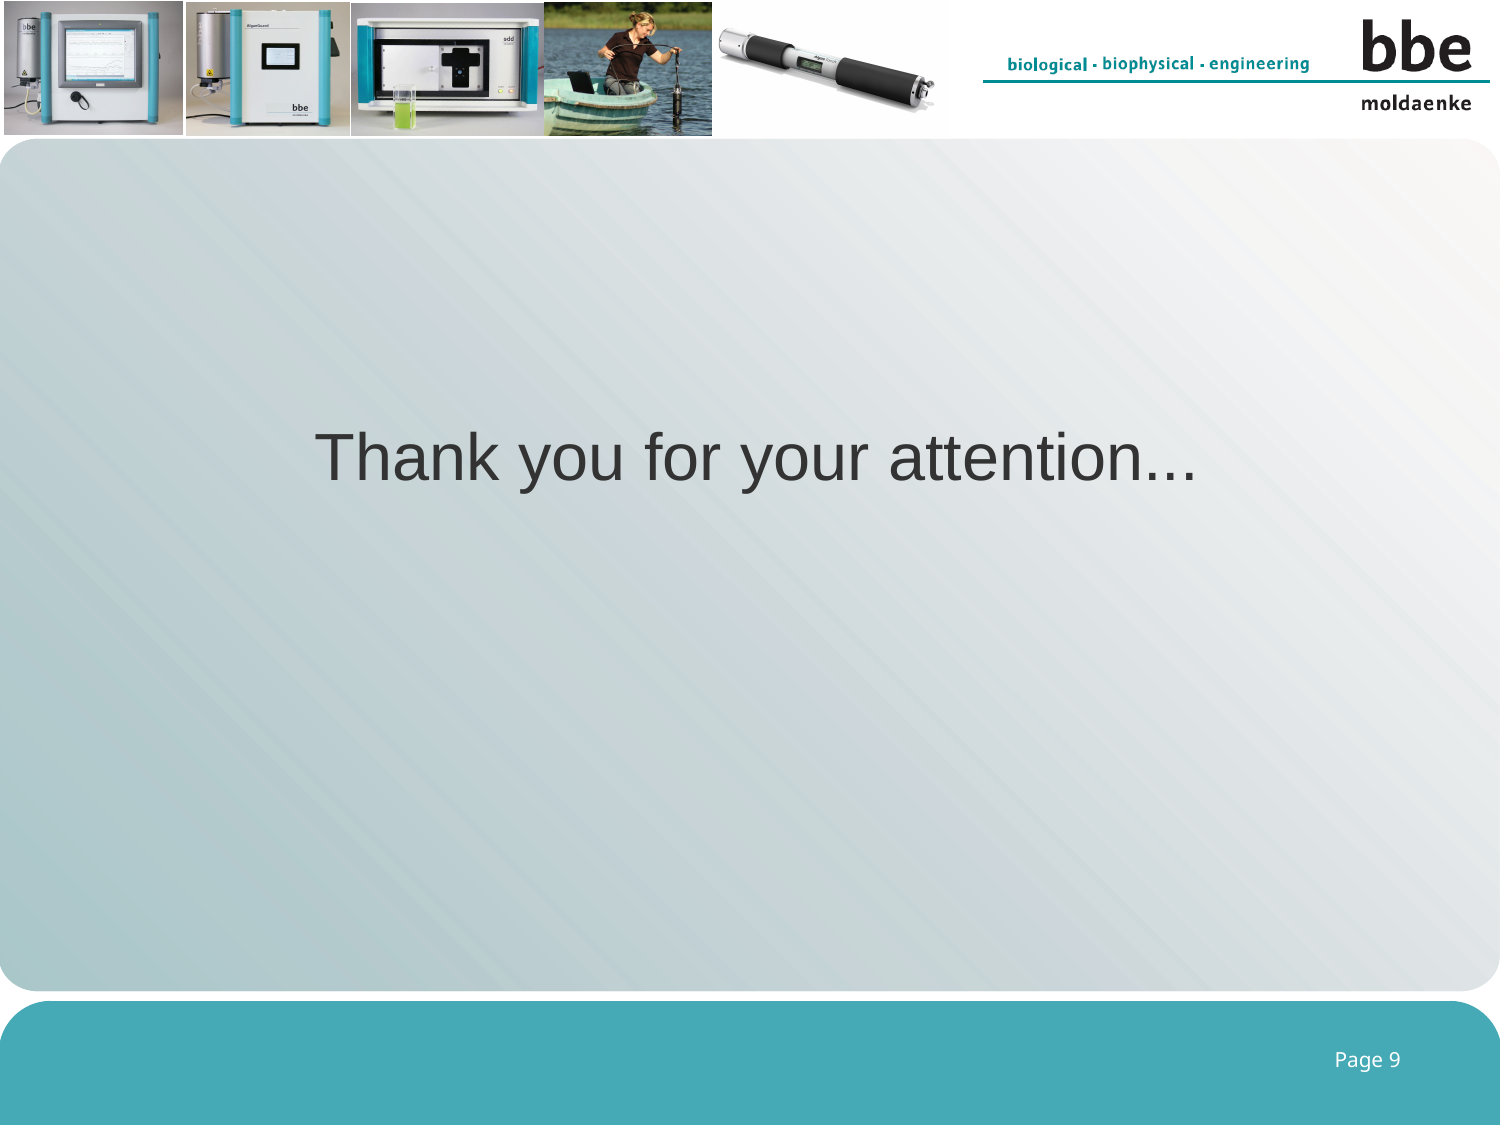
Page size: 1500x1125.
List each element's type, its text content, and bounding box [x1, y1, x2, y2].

list Thank you for your attention... [299, 412, 1225, 513]
picture [4, 1, 183, 135]
picture [351, 0, 951, 138]
picture [186, 2, 350, 136]
